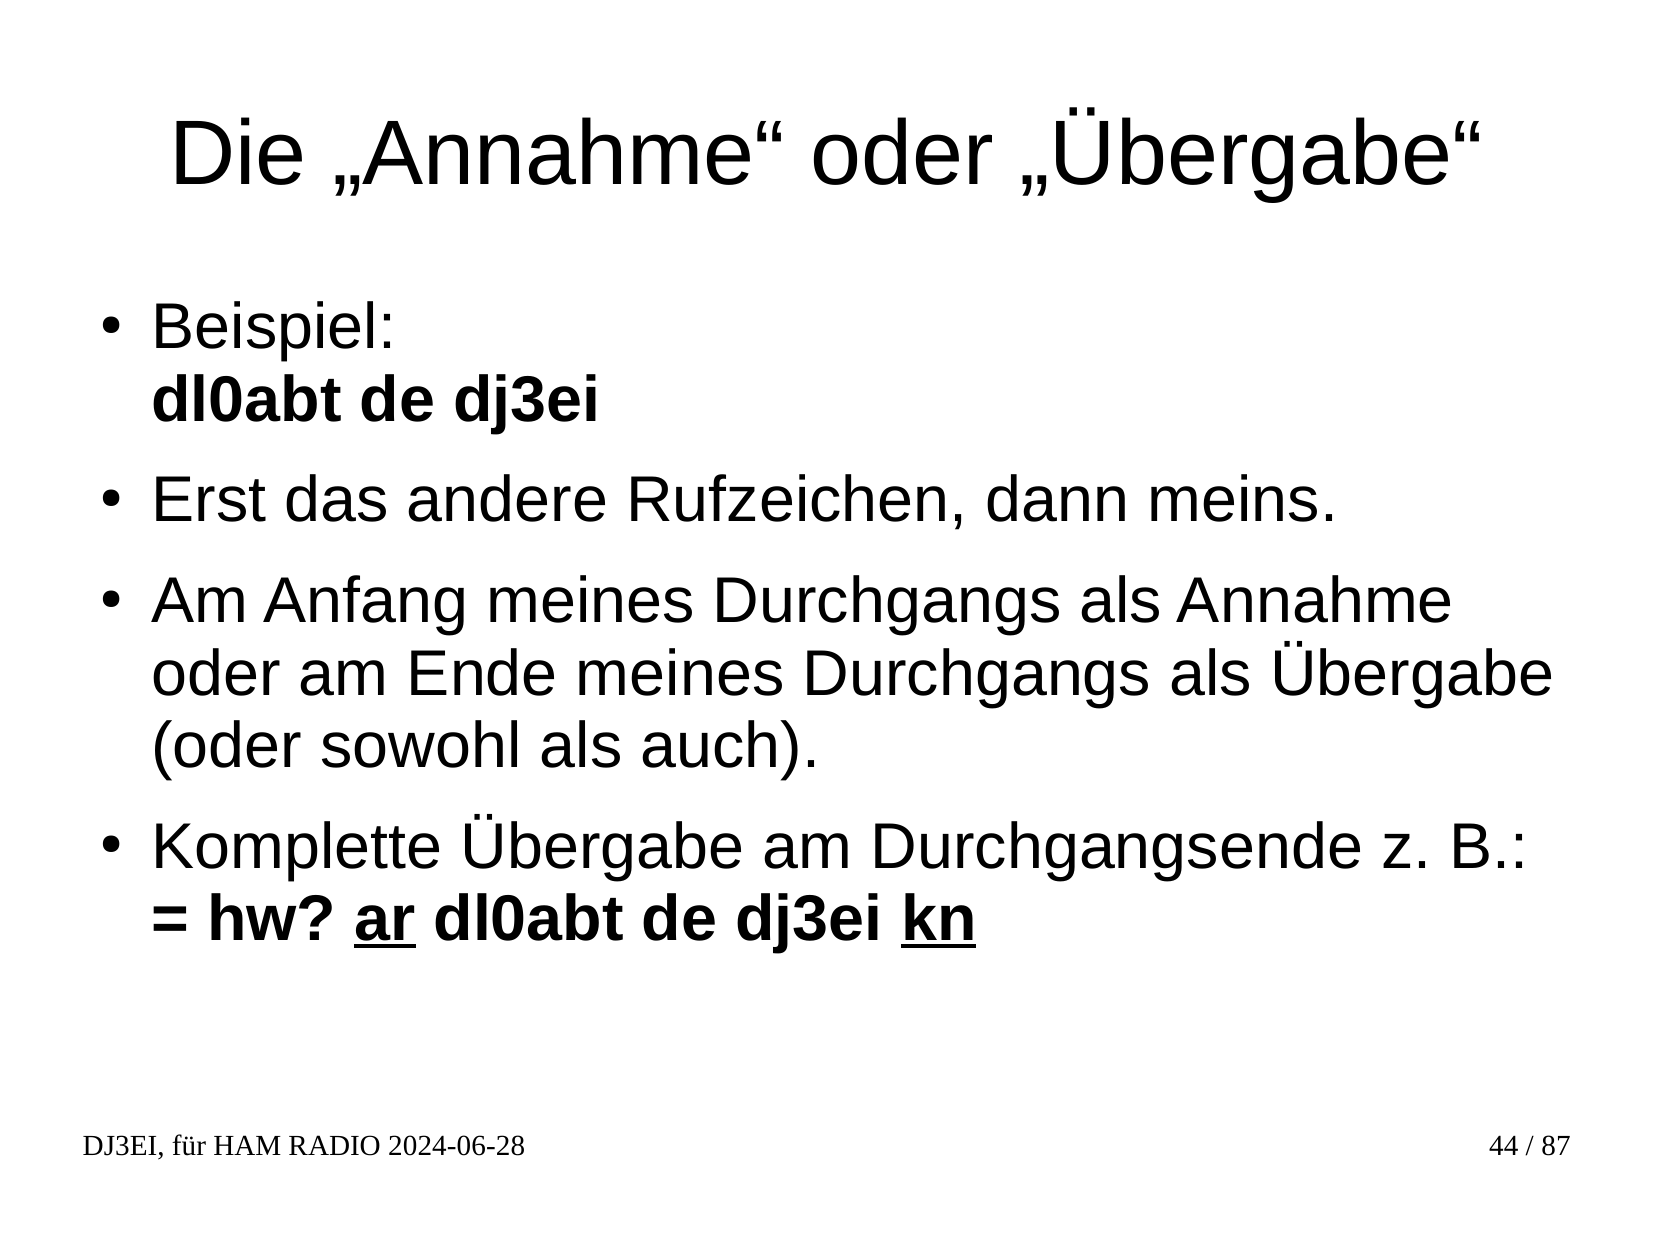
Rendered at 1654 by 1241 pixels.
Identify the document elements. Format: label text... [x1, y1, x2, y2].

title Die „Annahme“ oder „Übergabe“ [82, 49, 1571, 257]
list Beispiel: dl0abt de dj3ei Erst das andere Rufzeichen, dann meins. Am Anfang meines Durchgangs als Annahme oder am Ende meines Durchgangs als Übergabe (oder sowohl als auch). Komplette Übergabe am Durchgangsende z. B.: = hw? ar dl0abt de dj3ei kn [82, 290, 1571, 1010]
